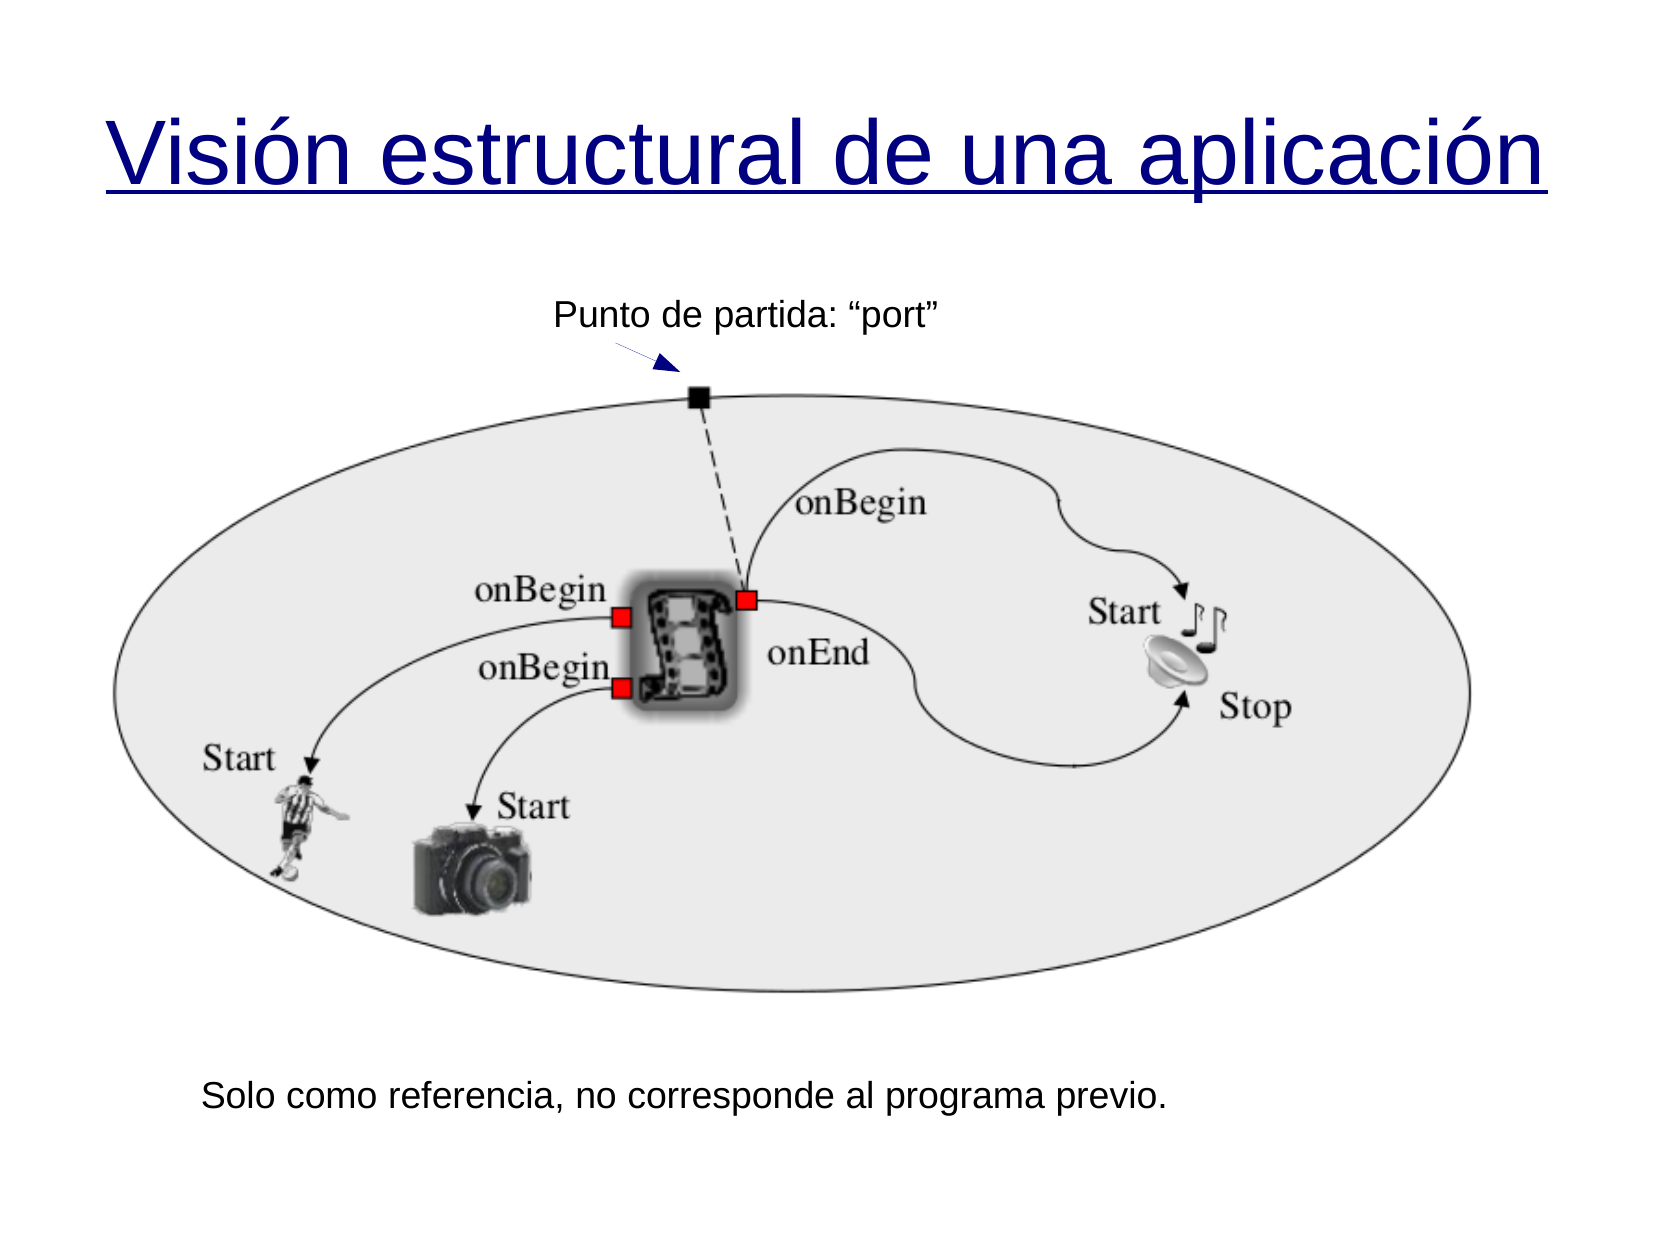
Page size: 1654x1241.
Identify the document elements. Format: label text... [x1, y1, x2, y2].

text_box Punto de partida: “port” [538, 286, 974, 343]
title Visión estructural de una aplicación [82, 49, 1571, 257]
text_box Solo como referencia, no corresponde al programa previo. [186, 1067, 1183, 1125]
picture [82, 383, 1538, 995]
